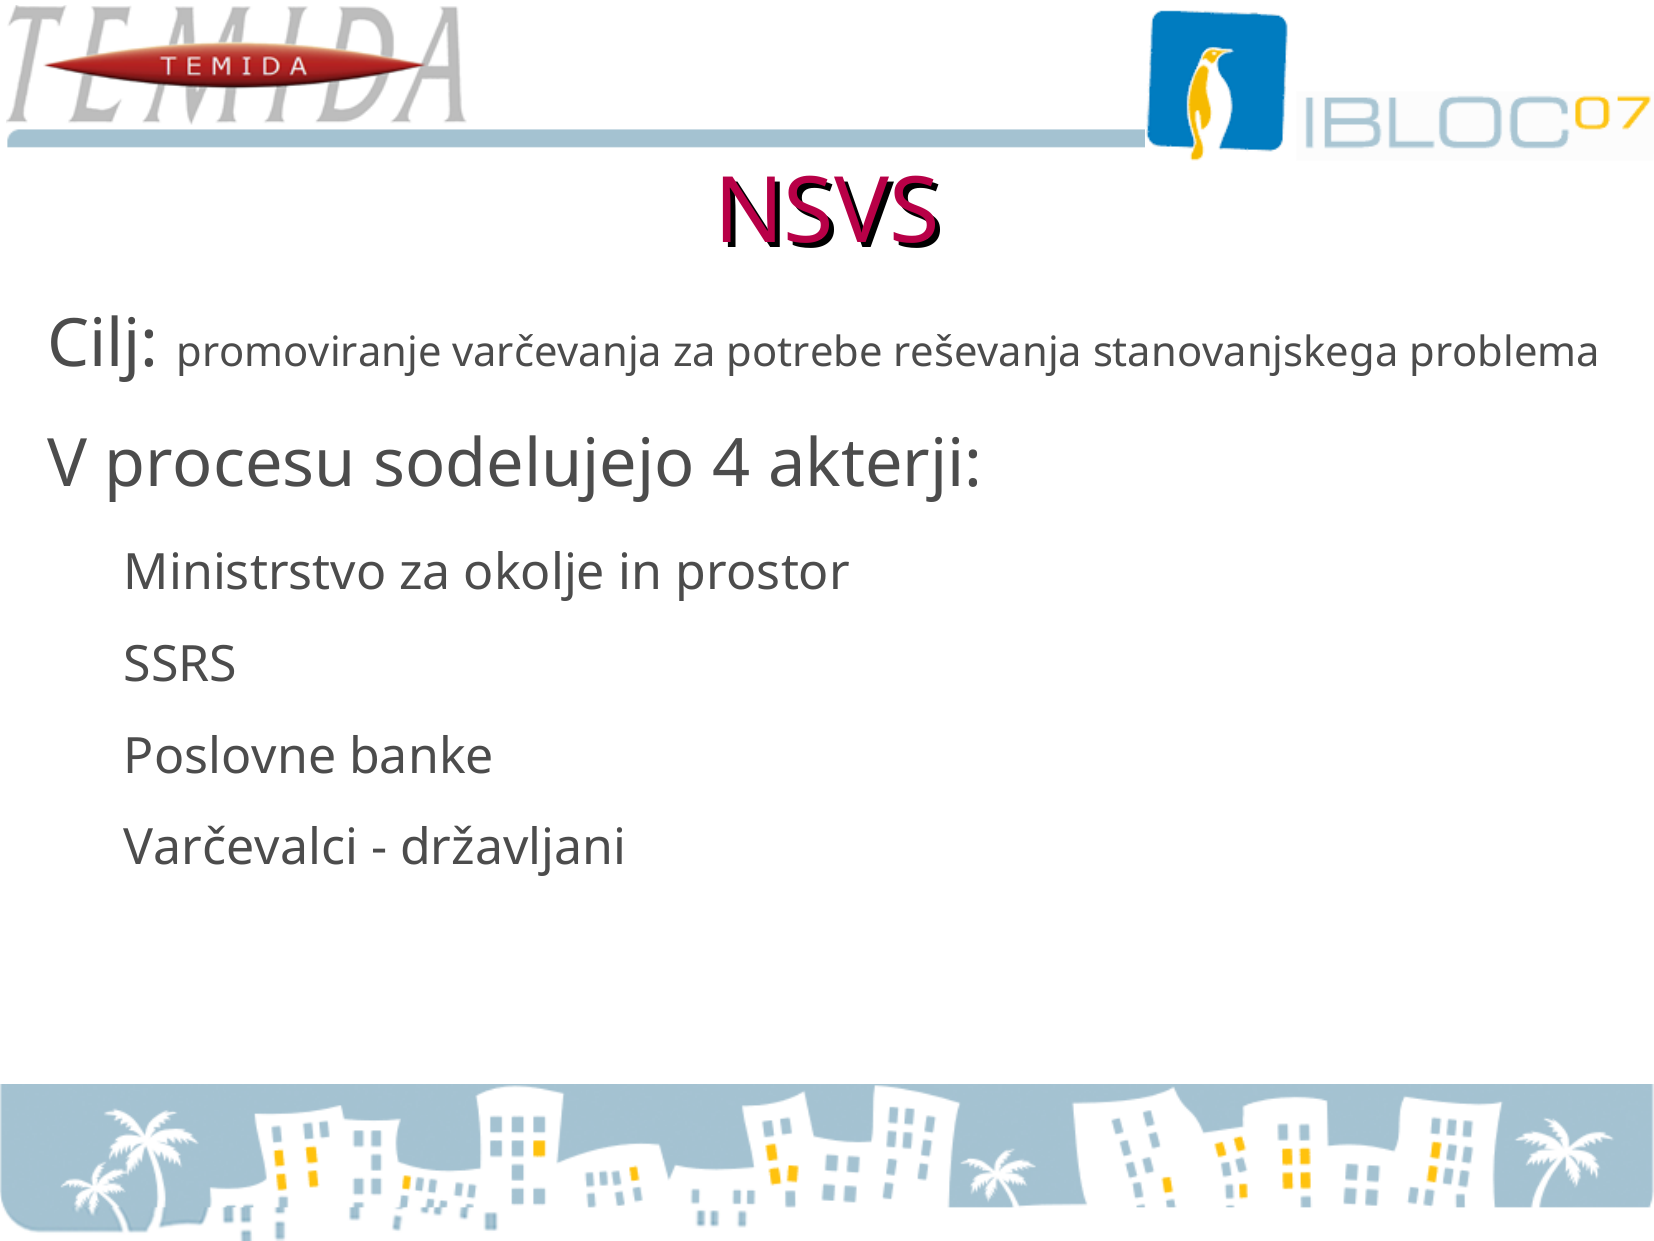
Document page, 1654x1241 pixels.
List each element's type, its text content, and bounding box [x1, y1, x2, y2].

title NSVS [0, 118, 1654, 296]
list Cilj: promoviranje varčevanja za potrebe reševanja stanovanjskega problema V procesu sodelujejo 4 akterji: Ministrstvo za okolje in prostor SSRS Poslovne banke Varčevalci - državljani [29, 295, 1625, 879]
picture [6, 5, 1654, 118]
picture [0, 1084, 1654, 1241]
